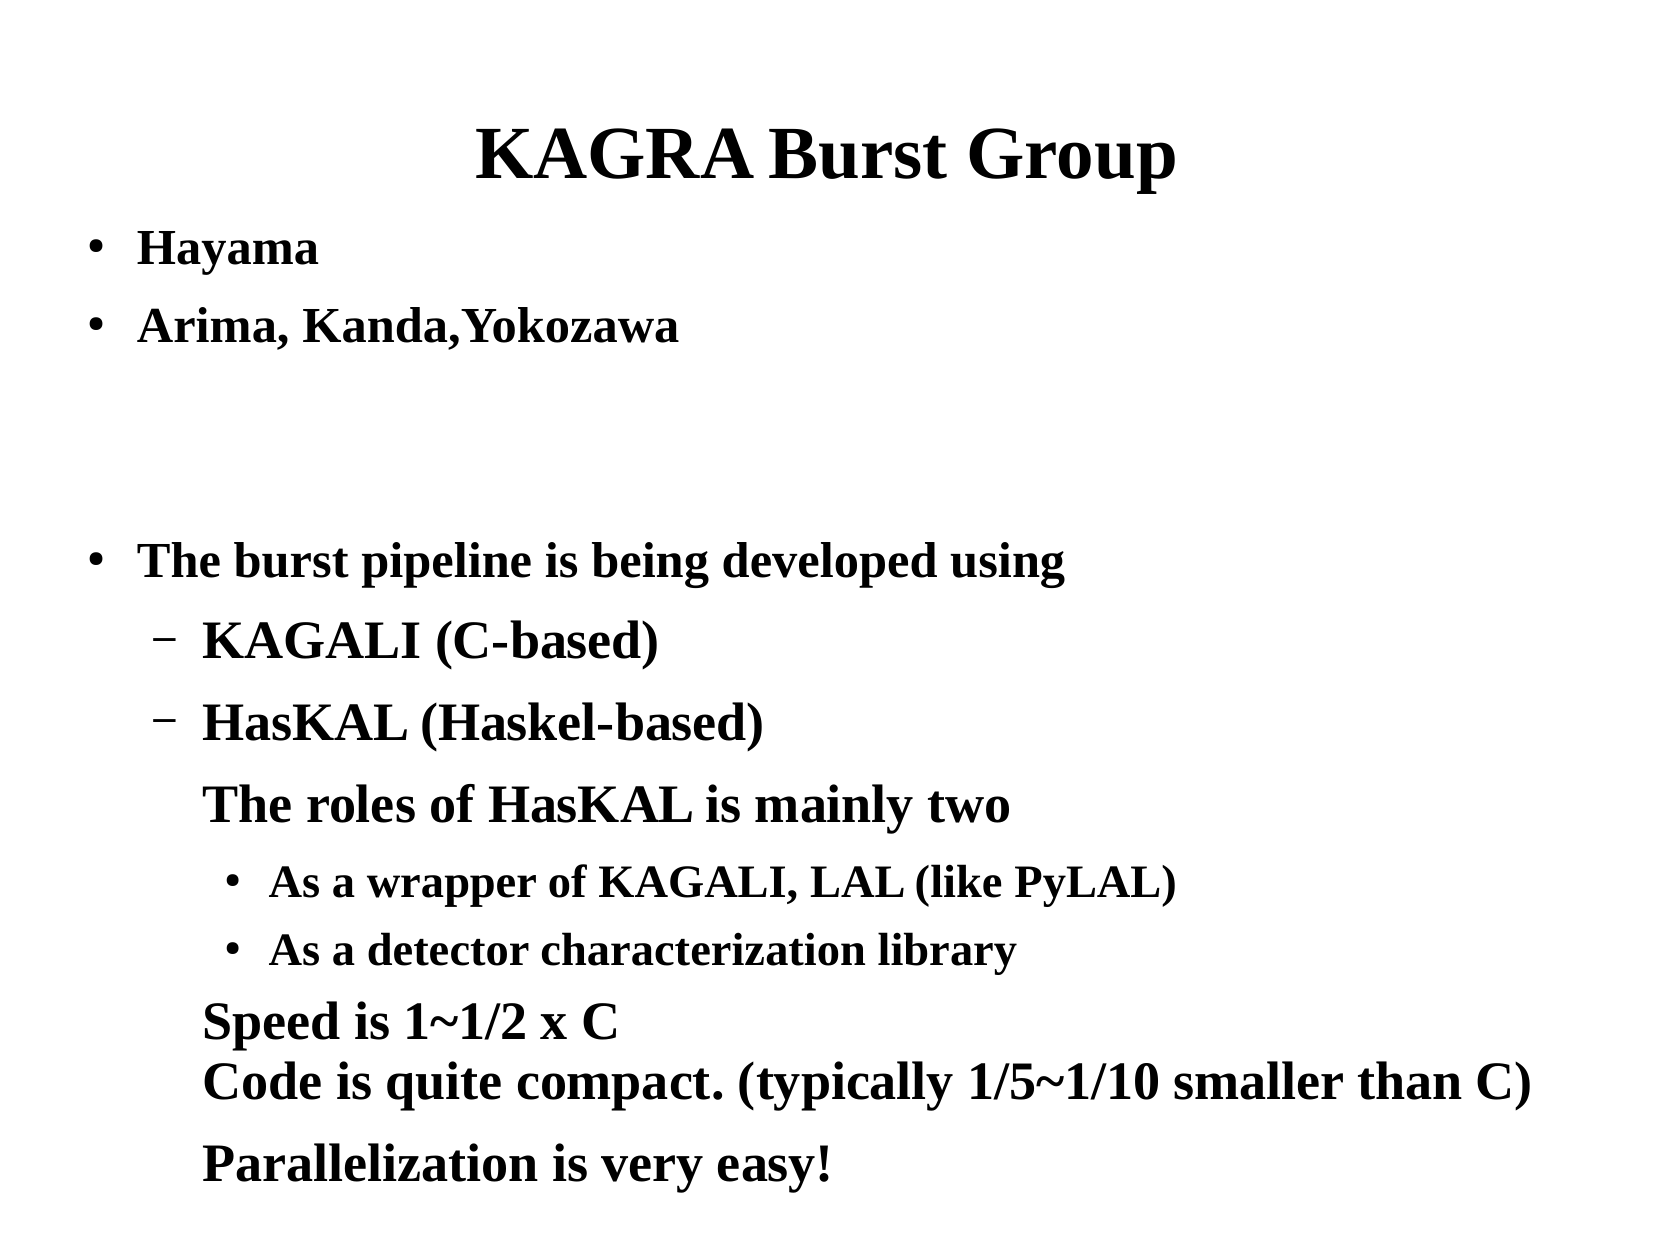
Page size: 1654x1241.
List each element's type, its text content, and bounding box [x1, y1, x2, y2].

list Hayama Arima, Kanda,Yokozawa The burst pipeline is being developed using KAGALI (C-based) HasKAL (Haskel-based) The roles of HasKAL is mainly two As a wrapper of KAGALI, LAL (like PyLAL) As a detector characterization library Speed is 1~1/2 x C Code is quite compact. (typically 1/5~1/10 smaller than C) Parallelization is very easy! [70, 219, 1548, 1193]
title KAGRA Burst Group [82, 49, 1571, 257]
